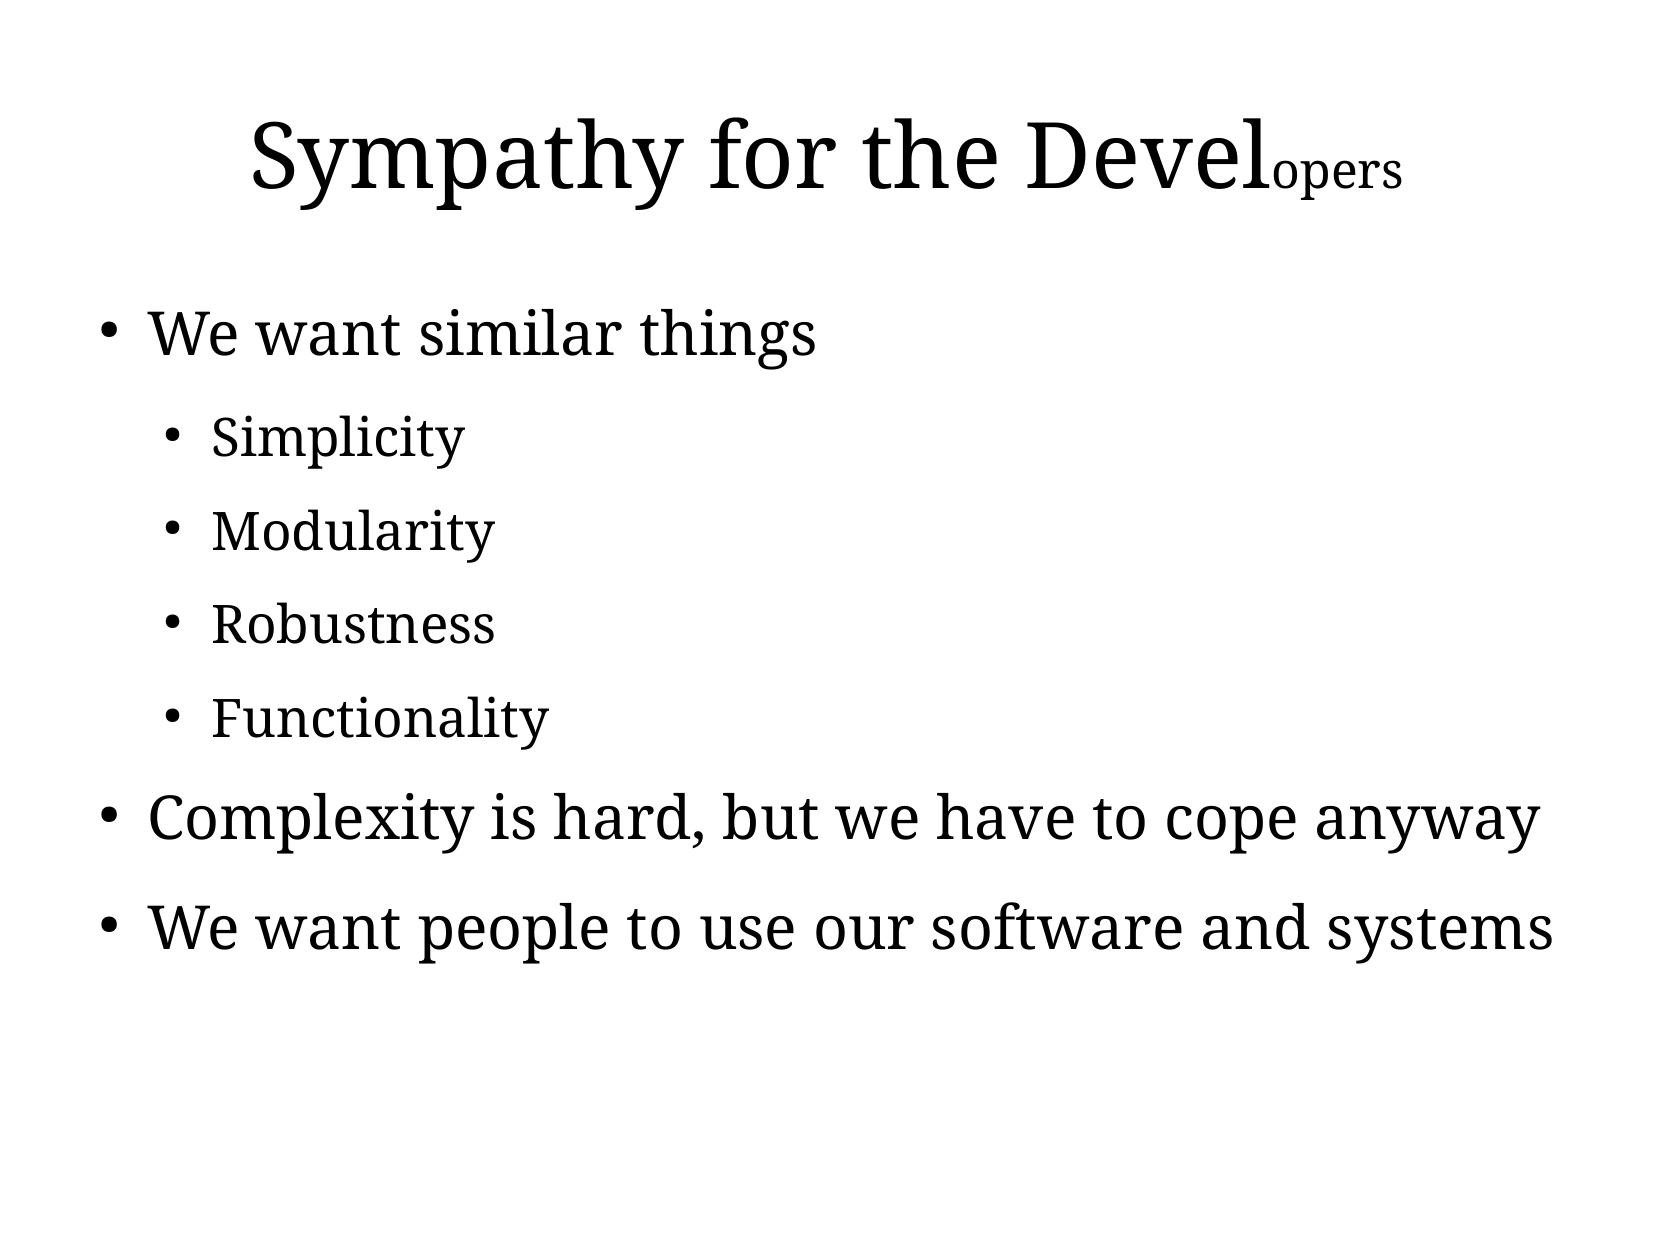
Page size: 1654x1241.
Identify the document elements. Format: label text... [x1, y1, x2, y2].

title Sympathy for the Developers [82, 49, 1571, 257]
list We want similar things Simplicity Modularity Robustness Functionality Complexity is hard, but we have to cope anyway We want people to use our software and systems [82, 290, 1571, 1109]
